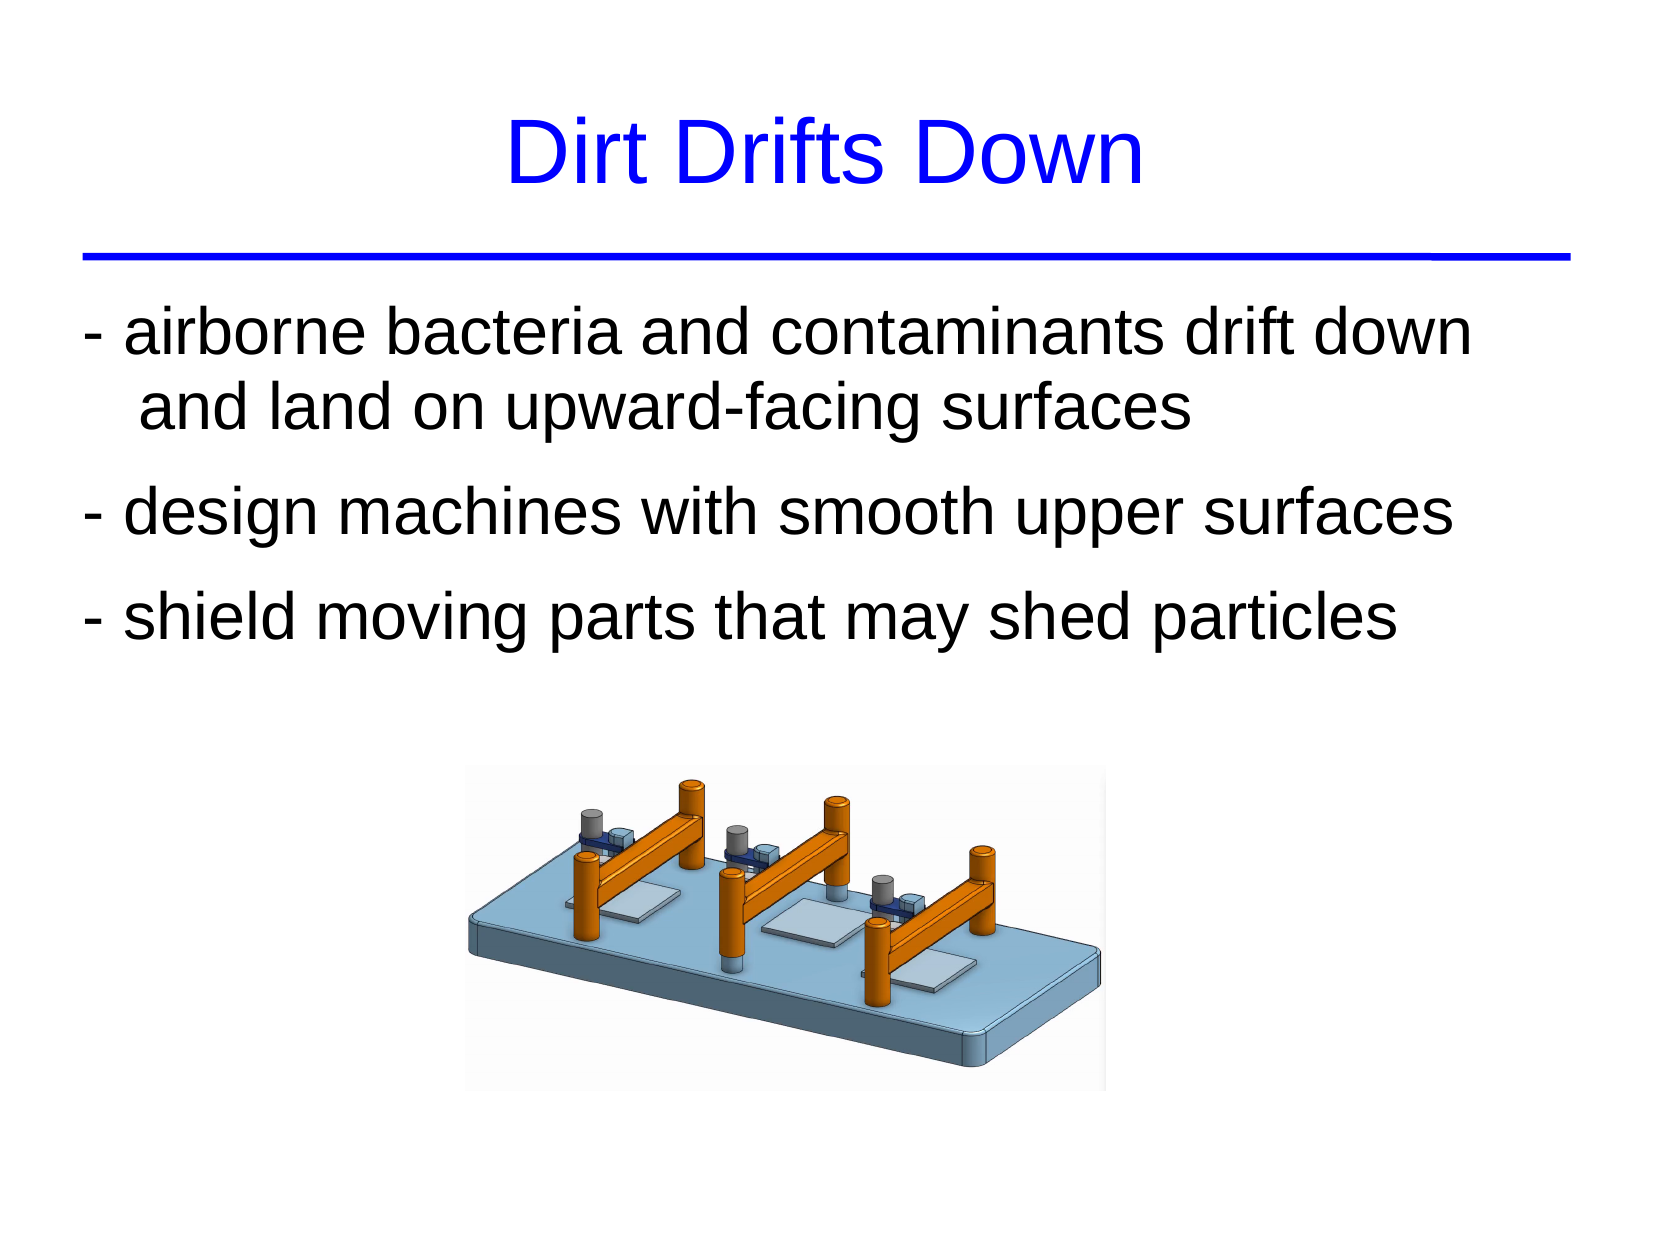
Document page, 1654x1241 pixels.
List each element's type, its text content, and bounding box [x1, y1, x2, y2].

title Dirt Drifts Down [82, 49, 1571, 256]
list - airborne bacteria and contaminants drift down and land on upward-facing surfaces - design machines with smooth upper surfaces - shield moving parts that may shed particles [82, 290, 1571, 1009]
text_box [465, 765, 1107, 1092]
